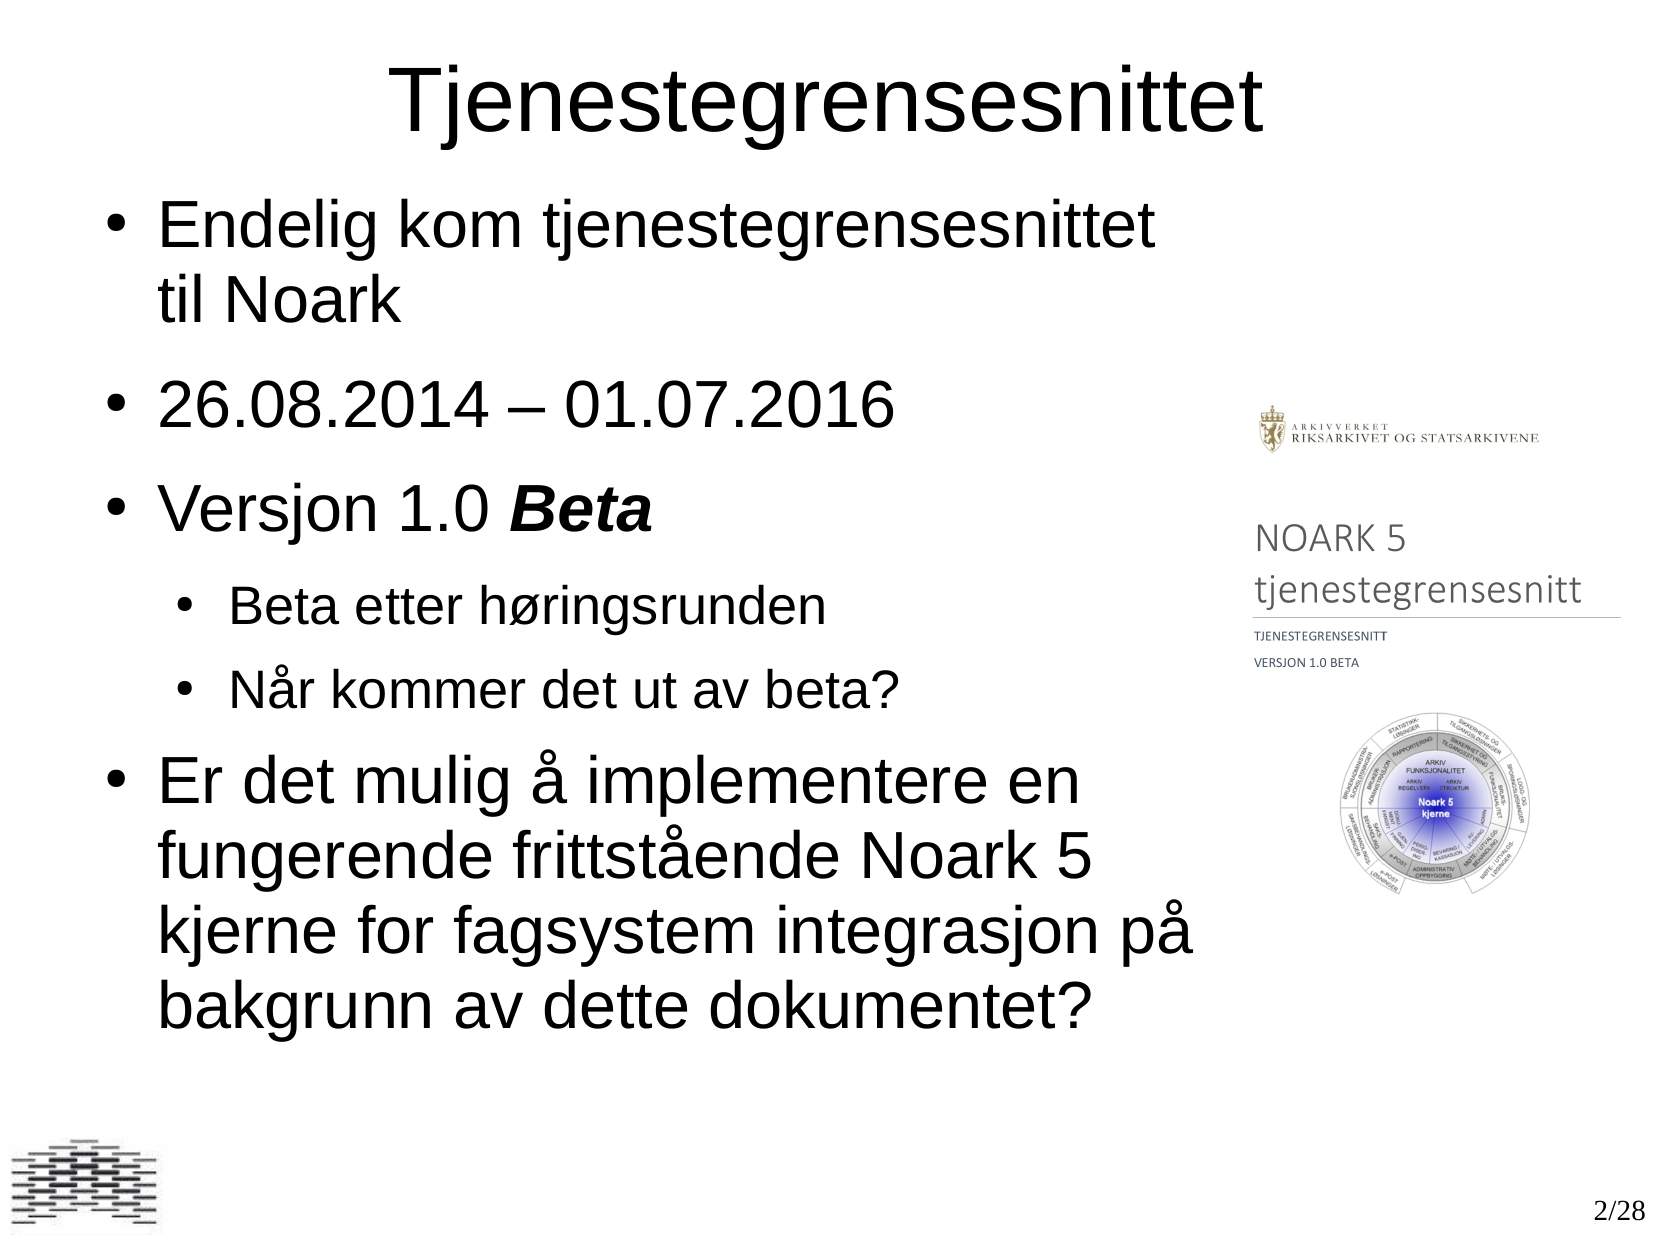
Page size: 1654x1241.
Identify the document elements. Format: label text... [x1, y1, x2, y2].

picture [5, 1129, 169, 1235]
picture [1219, 400, 1631, 901]
title Tjenestegrensesnittet [82, 48, 1571, 152]
list Endelig kom tjenestegrensesnittet til Noark 26.08.2014 – 01.07.2016 Versjon 1.0 Beta Beta etter høringsrunden Når kommer det ut av beta? Er det mulig å implementere en fungerende frittstående Noark 5 kjerne for fagsystem integrasjon på bakgrunn av dette dokumentet? [86, 187, 1199, 1138]
